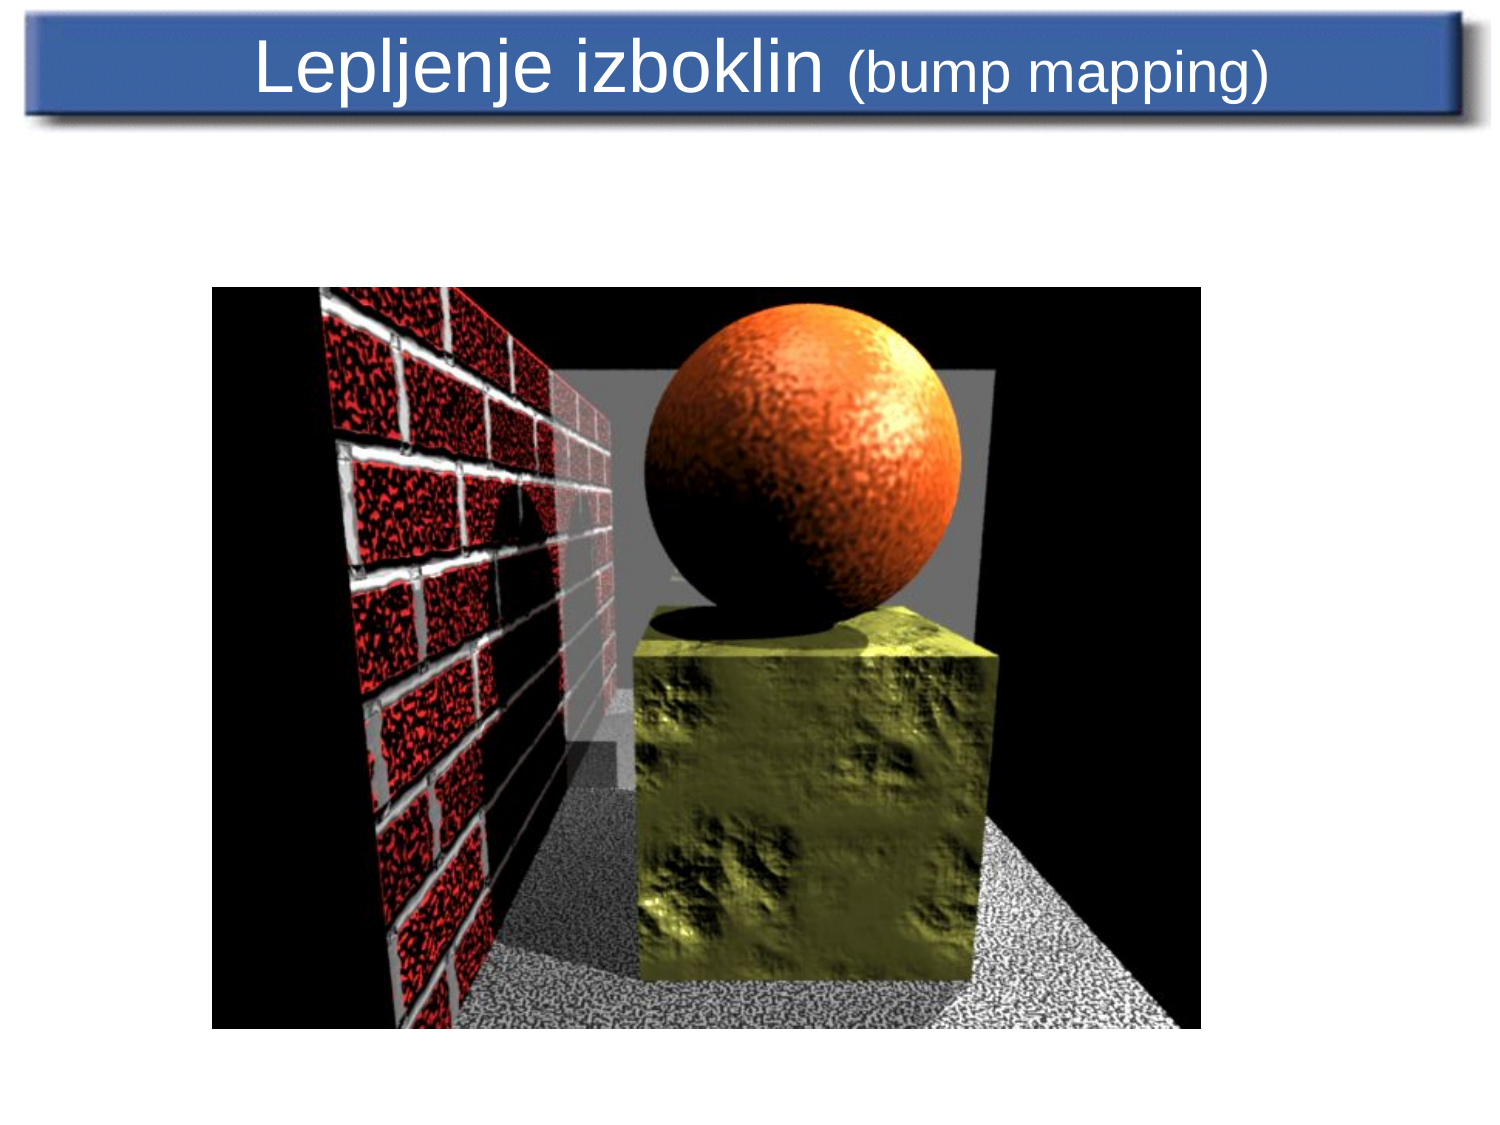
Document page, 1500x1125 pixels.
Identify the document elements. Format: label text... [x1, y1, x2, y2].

picture [23, 8, 1491, 135]
title Lepljenje izboklin (bump mapping) [24, 0, 1500, 126]
picture [212, 287, 1201, 1029]
